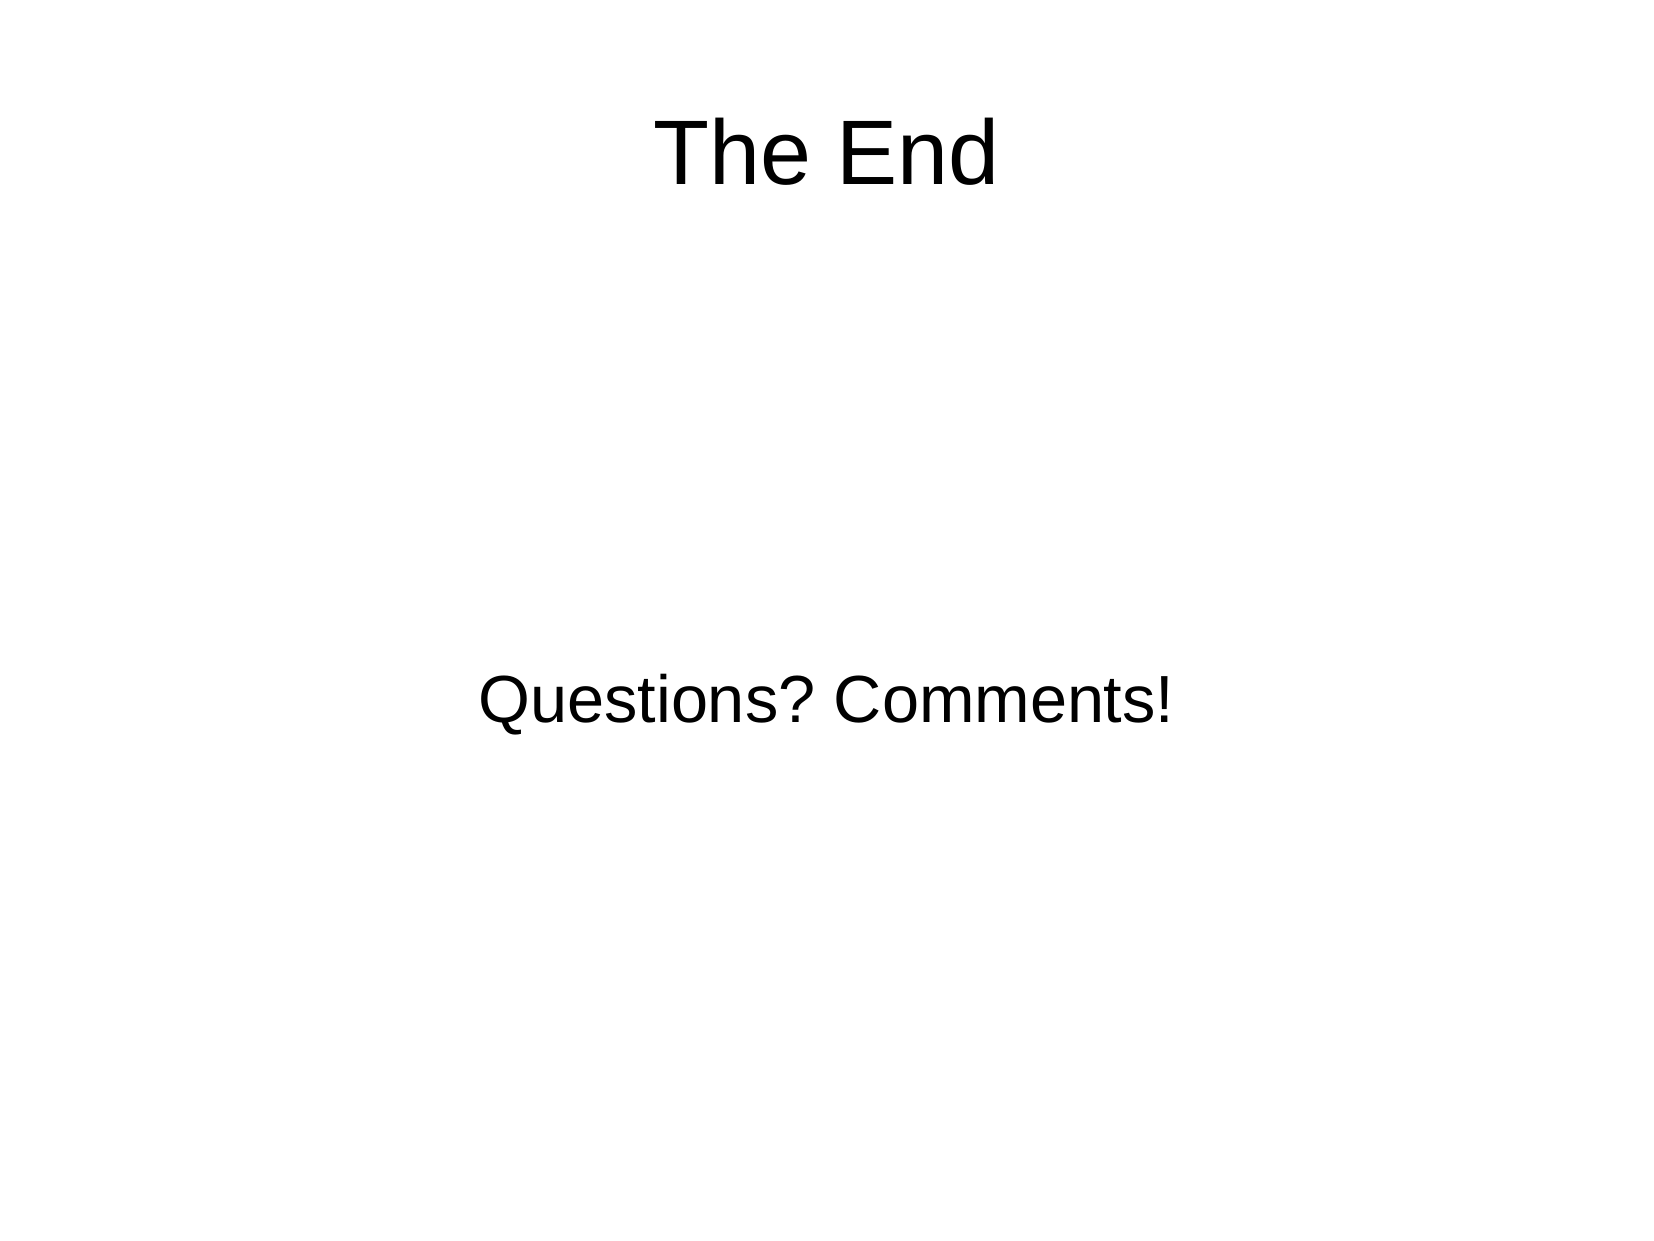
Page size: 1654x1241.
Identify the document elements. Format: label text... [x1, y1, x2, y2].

subtitle Questions? Comments! [82, 297, 1571, 1102]
title The End [82, 49, 1571, 257]
